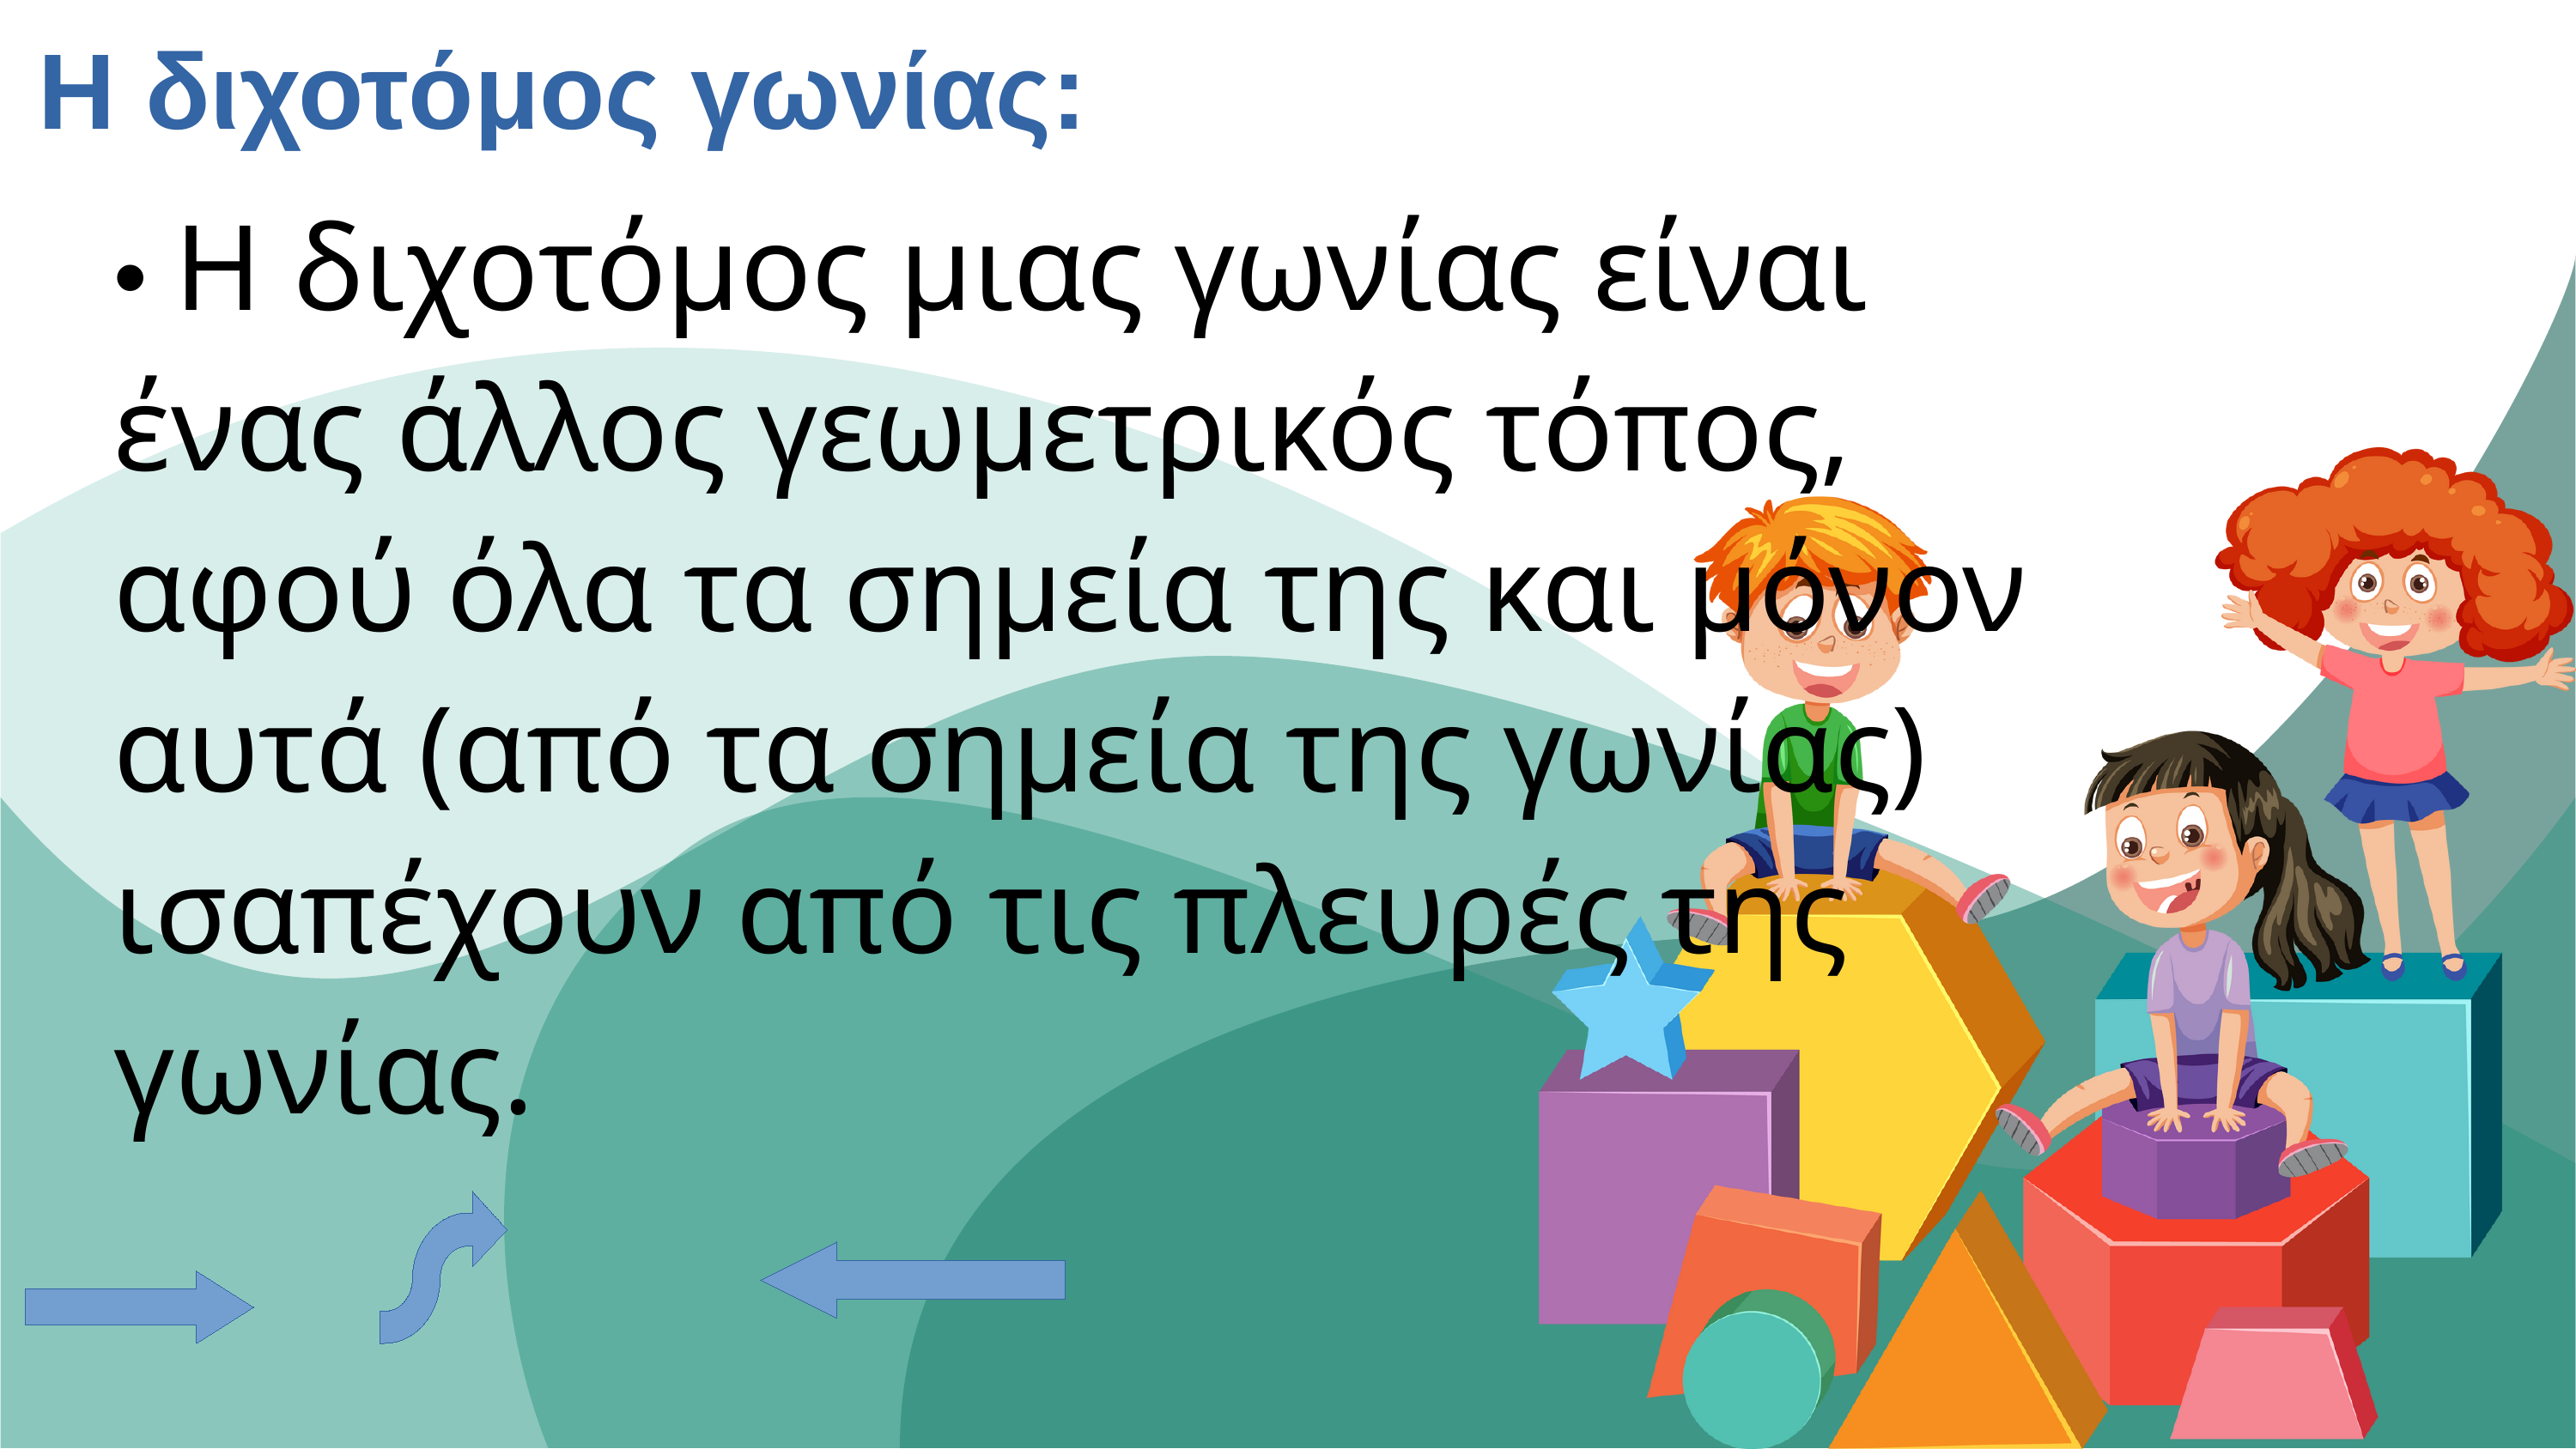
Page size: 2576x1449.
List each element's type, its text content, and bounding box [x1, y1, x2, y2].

text_box Η διχοτόμος γωνίας: [25, 25, 1974, 159]
text_box • Η διχοτόμος μιας γωνίας είναι ένας άλλος γεωμετρικός τόπος, αφού όλα τα σημεία της και μόνον αυτά (από τα σημεία της γωνίας) ισαπέχουν από τις πλευρές της γωνίας. [101, 177, 2054, 844]
text_box [0, 0, 2576, 1449]
